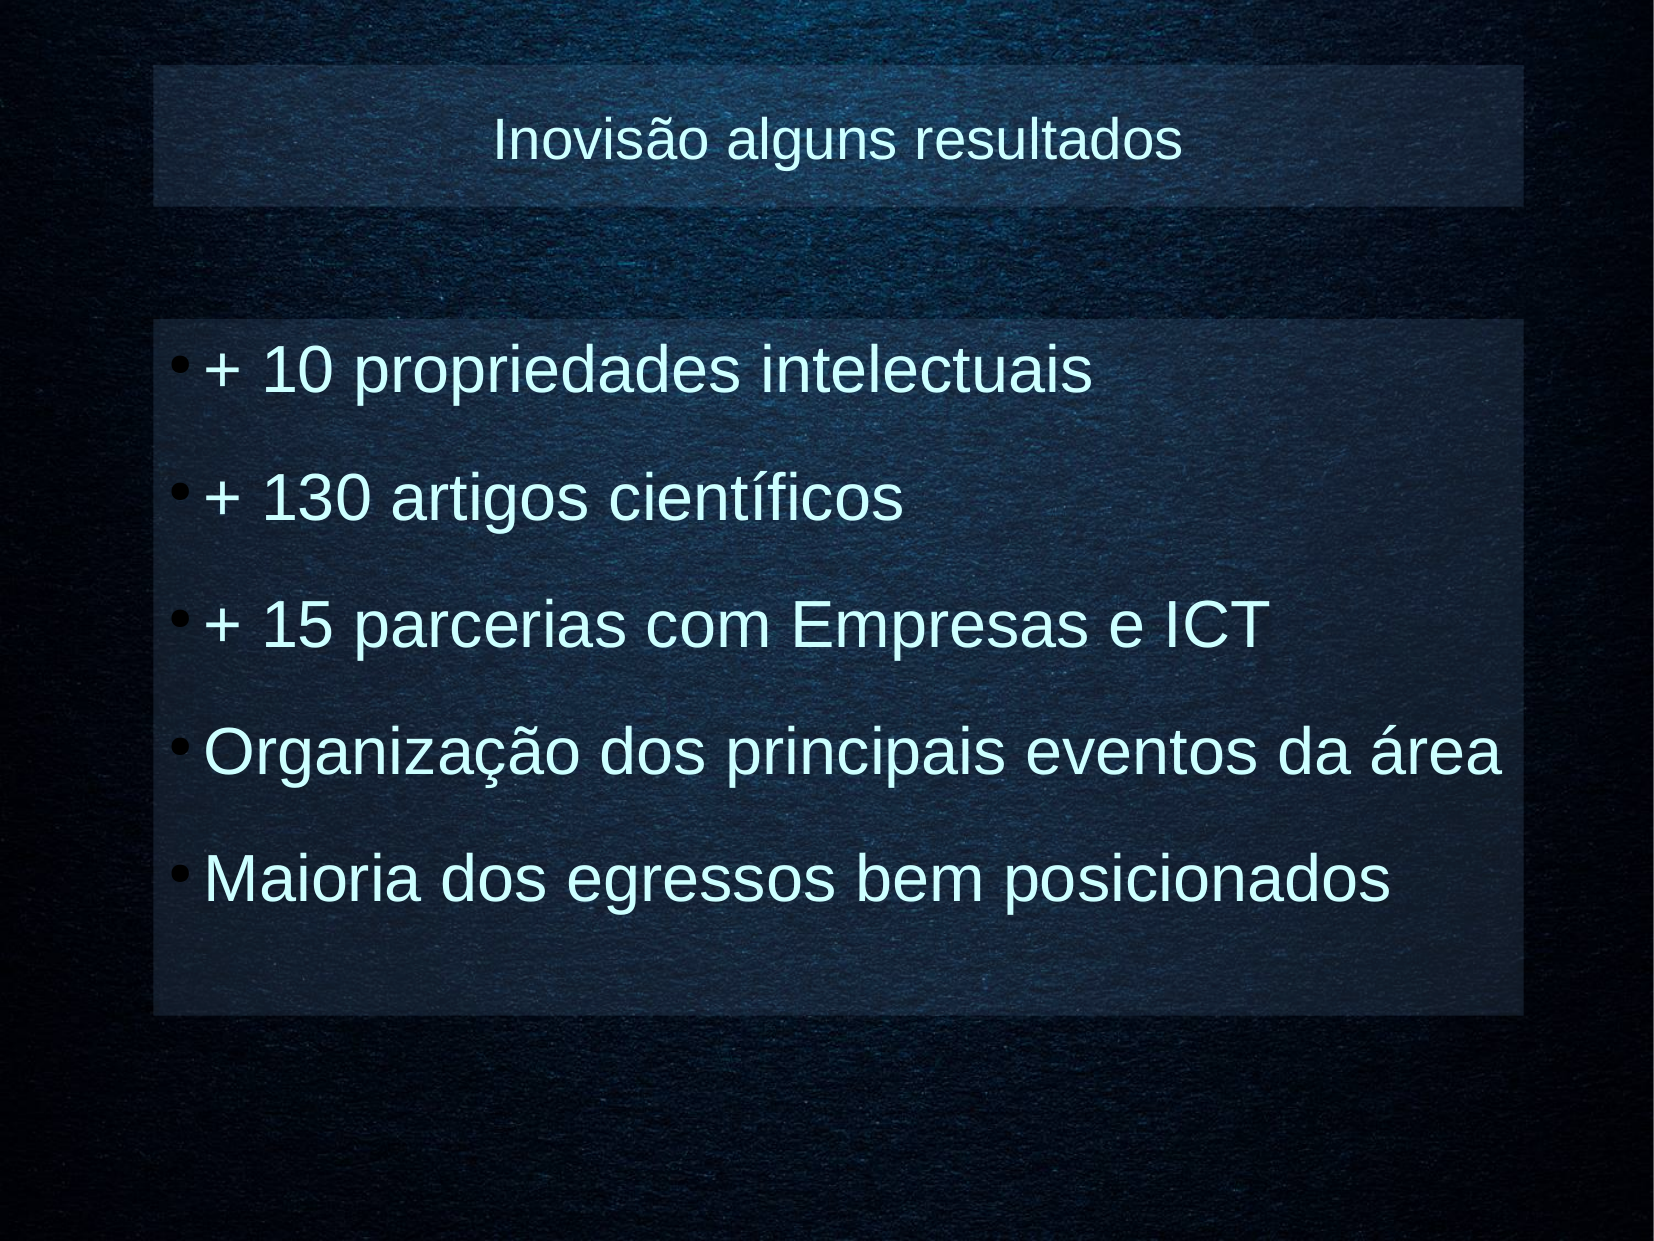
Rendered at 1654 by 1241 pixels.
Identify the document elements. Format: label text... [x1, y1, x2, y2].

text_box + 10 propriedades intelectuais + 130 artigos científicos + 15 parcerias com Empresas e ICT Organização dos principais eventos da área Maioria dos egressos bem posicionados [153, 318, 1524, 1016]
text_box Inovisão alguns resultados [153, 64, 1524, 207]
picture [0, 0, 1654, 1241]
